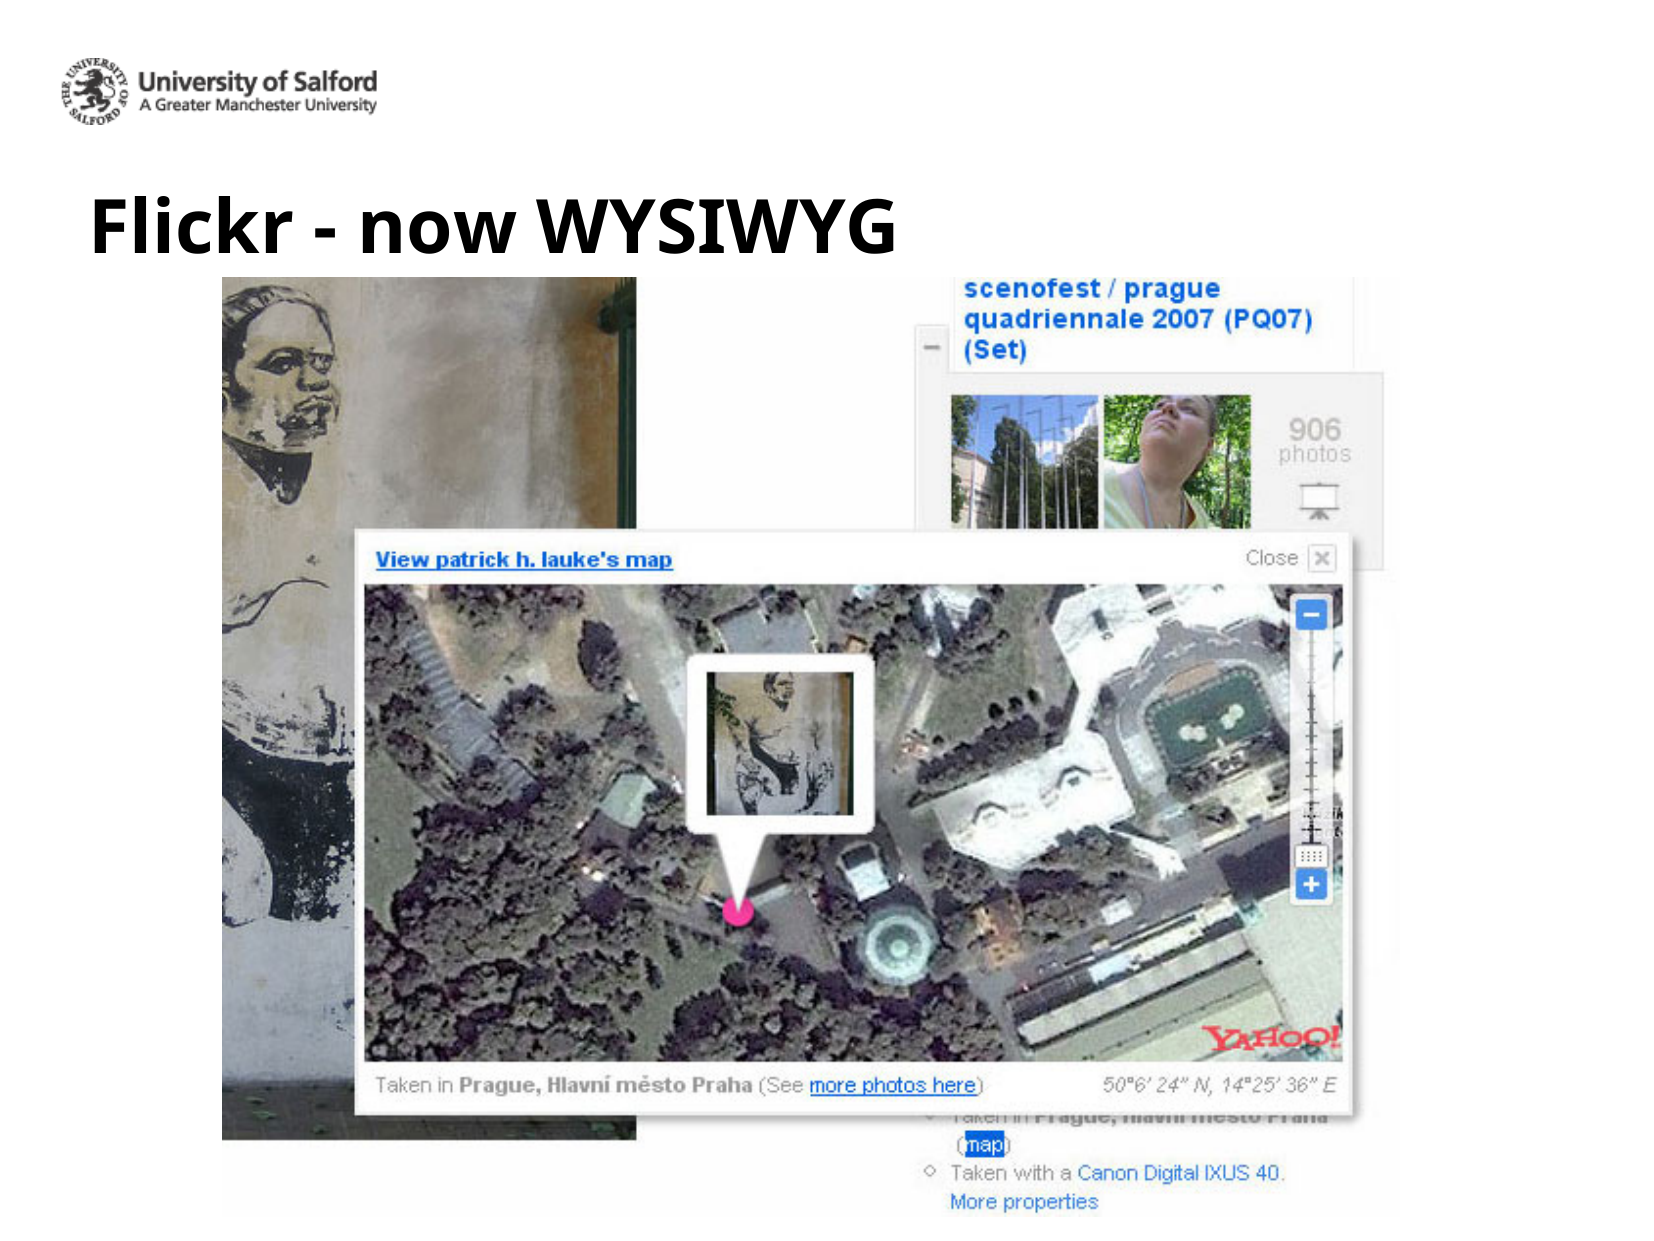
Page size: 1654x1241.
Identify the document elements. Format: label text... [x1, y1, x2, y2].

picture [222, 277, 1400, 1217]
title Flickr - now WYSIWYG [88, 178, 1565, 269]
picture [59, 58, 380, 125]
